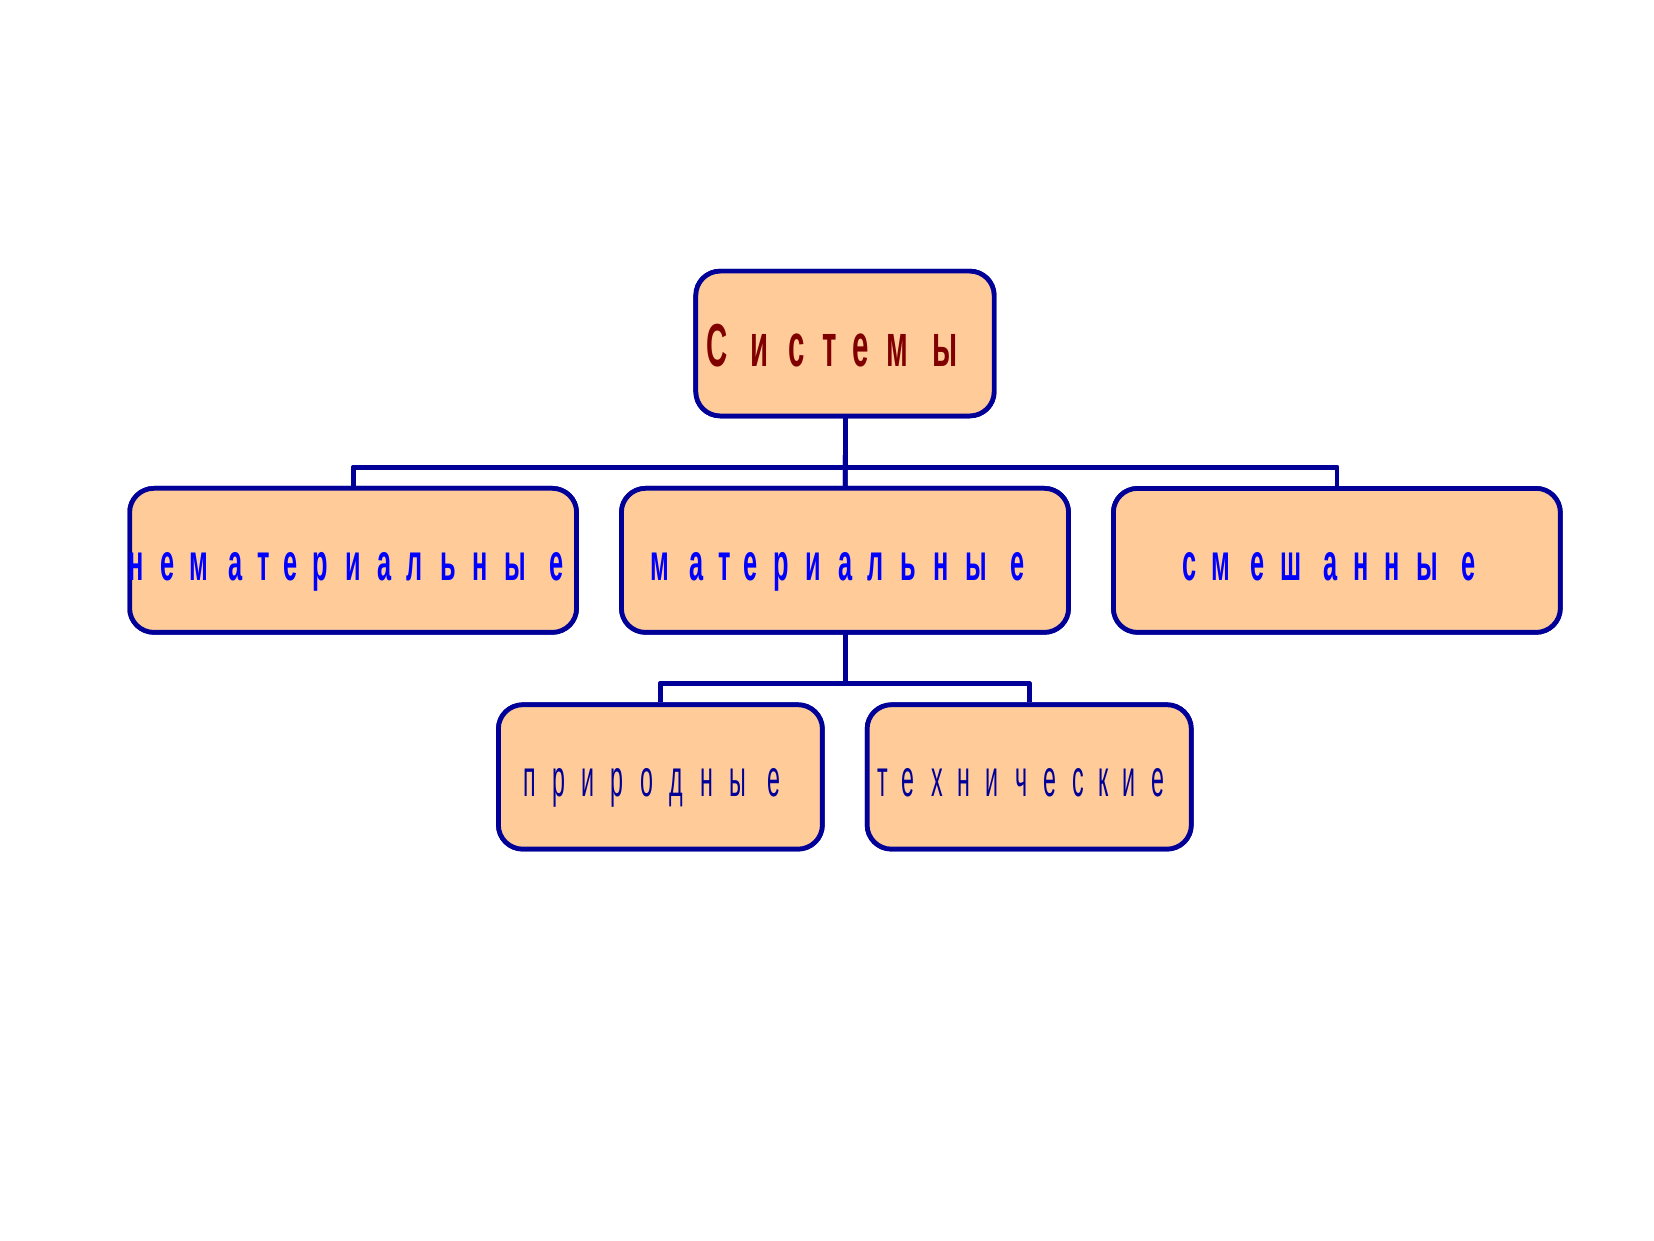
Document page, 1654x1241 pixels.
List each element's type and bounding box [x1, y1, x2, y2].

picture [127, 118, 1565, 1042]
